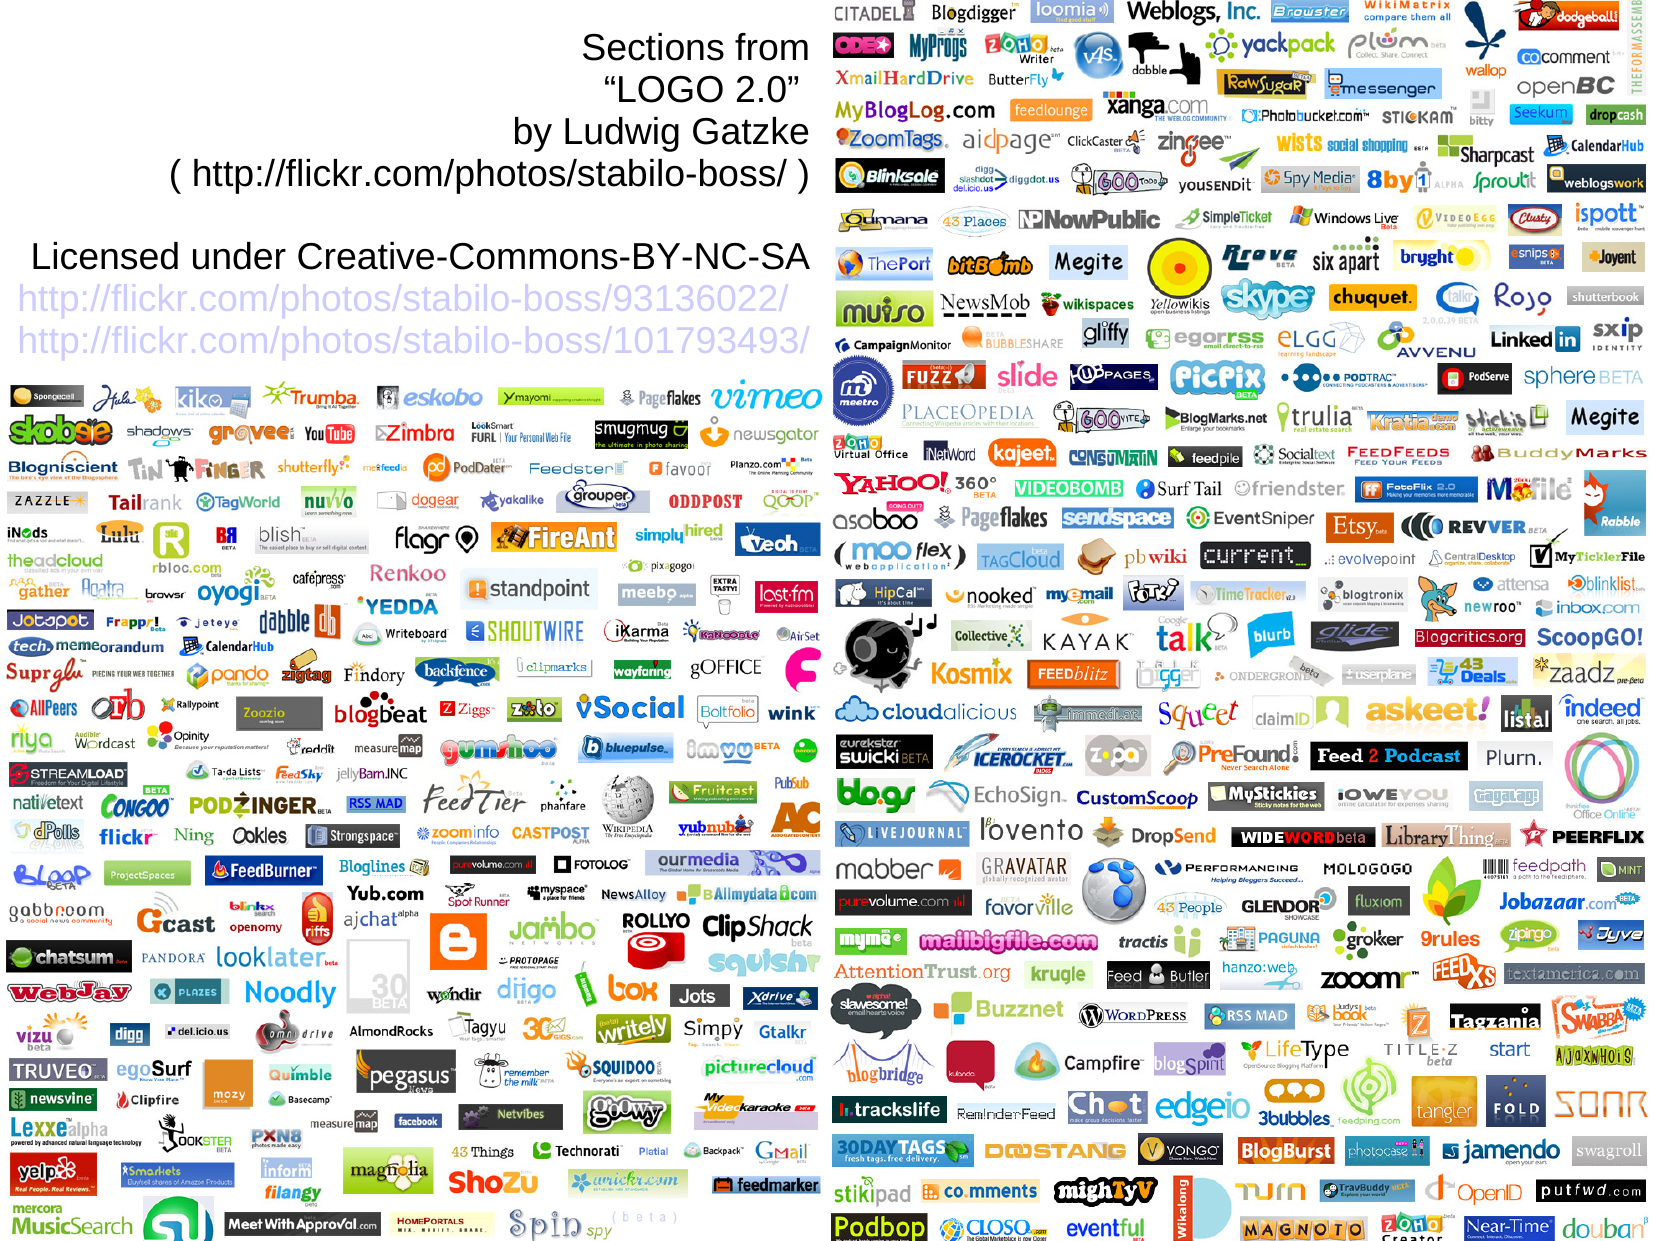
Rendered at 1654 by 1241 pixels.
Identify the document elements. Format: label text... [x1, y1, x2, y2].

picture [0, 0, 1654, 1241]
text_box Sections from “LOGO 2.0” by Ludwig Gatzke ( http://flickr.com/photos/stabilo-boss/ )‏ Licensed under Creative-Commons-BY-NC-SA http://flickr.com/photos/stabilo-boss/93136022/ http://flickr.com/photos/stabilo-boss/101793493/ [0, 19, 826, 374]
